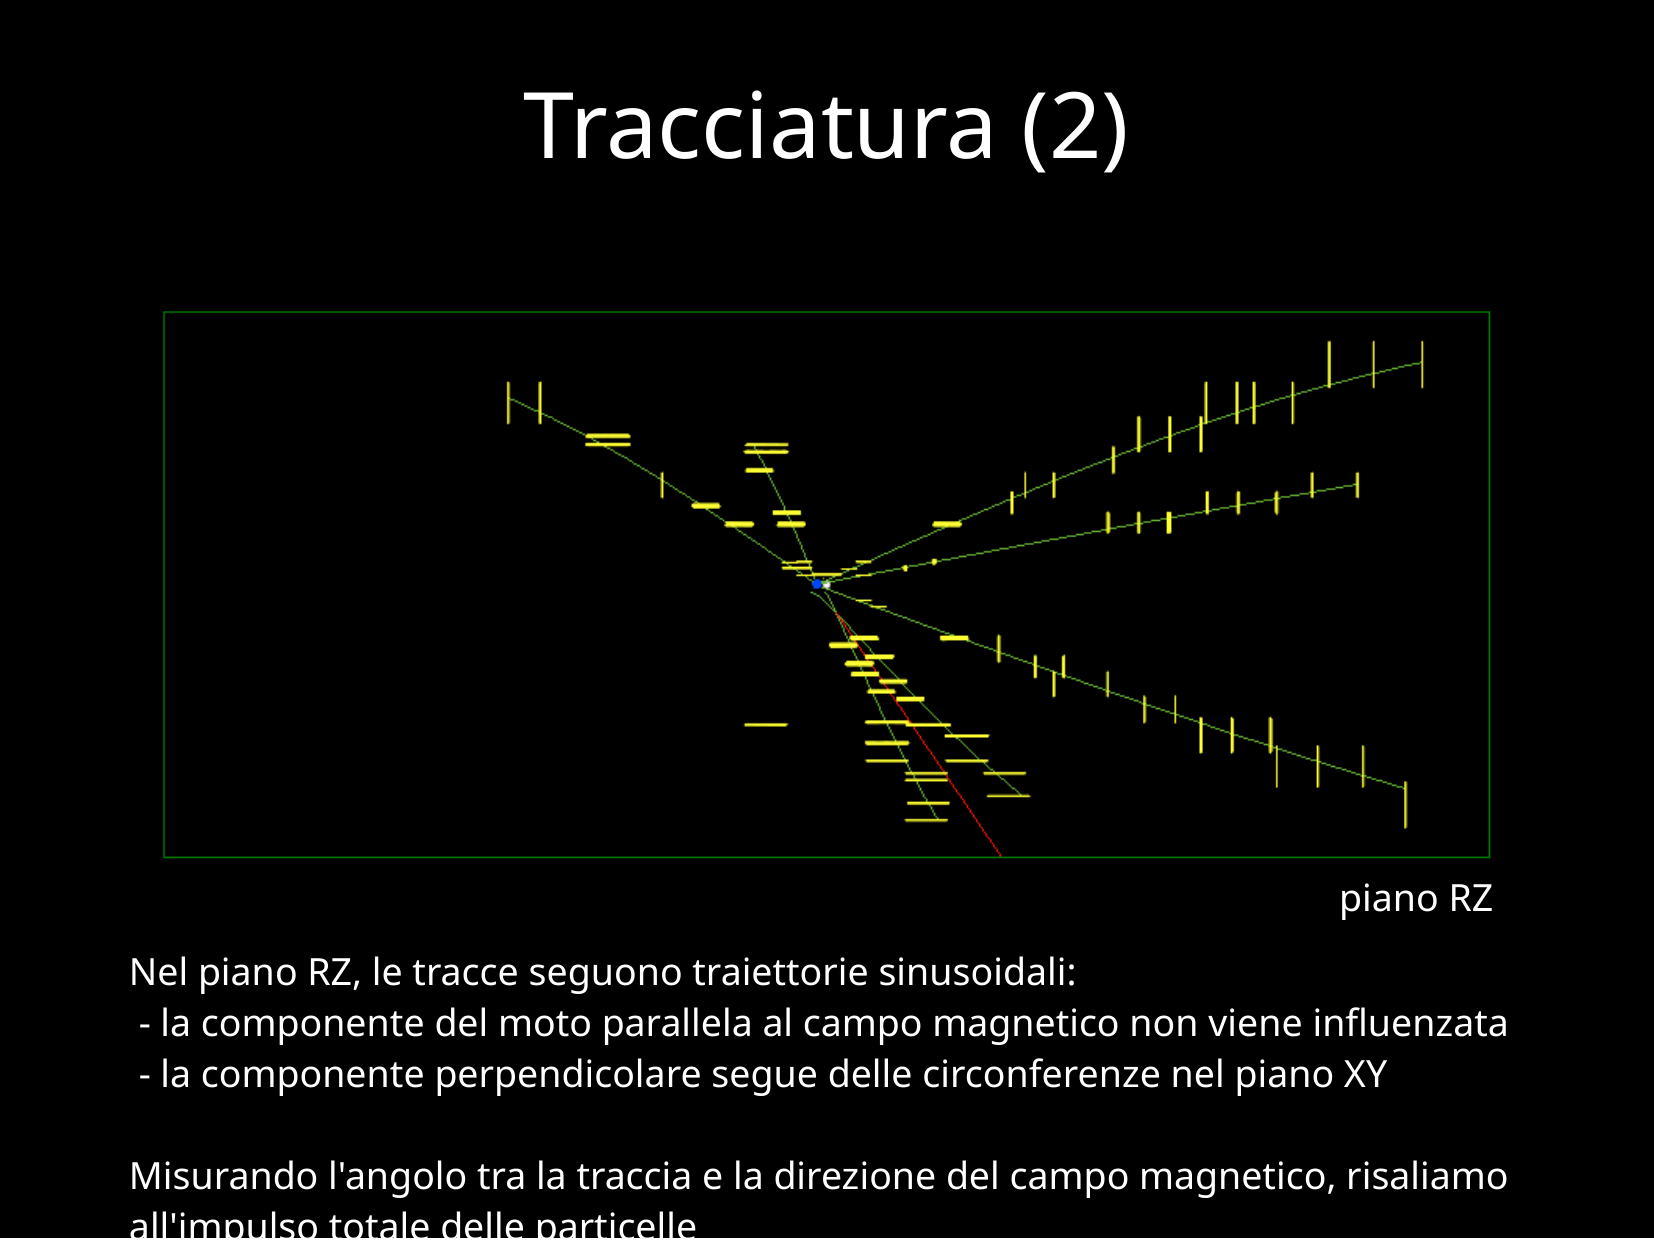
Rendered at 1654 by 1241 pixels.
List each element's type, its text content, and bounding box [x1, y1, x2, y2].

text_box [445, 1222, 457, 1238]
text_box [133, 1230, 143, 1238]
text_box [682, 1222, 692, 1228]
text_box [228, 1222, 240, 1238]
text_box [0, 0, 1654, 1238]
text_box [347, 1222, 359, 1238]
picture [151, 299, 1503, 871]
text_box [206, 1222, 216, 1238]
title Tracciatura (2) [82, 19, 1571, 227]
text_box Nel piano RZ, le tracce seguono traiettorie sinusoidali: - la componente del moto parallela al campo magnetico non viene influenzata - la componente perpendicolare segue delle circonferenze nel piano XY Misurando l'angolo tra la traccia e la direzione del campo magnetico, risaliamo all'impulso totale delle particelle [114, 938, 1540, 1206]
text_box [193, 1222, 203, 1238]
text_box [469, 1222, 479, 1228]
text_box piano RZ [1324, 864, 1505, 922]
text_box [641, 1222, 651, 1228]
text_box [383, 1230, 393, 1238]
text_box [301, 1222, 313, 1238]
text_box [562, 1230, 572, 1238]
text_box [509, 1222, 519, 1228]
text_box [415, 1222, 425, 1228]
text_box [540, 1222, 552, 1238]
